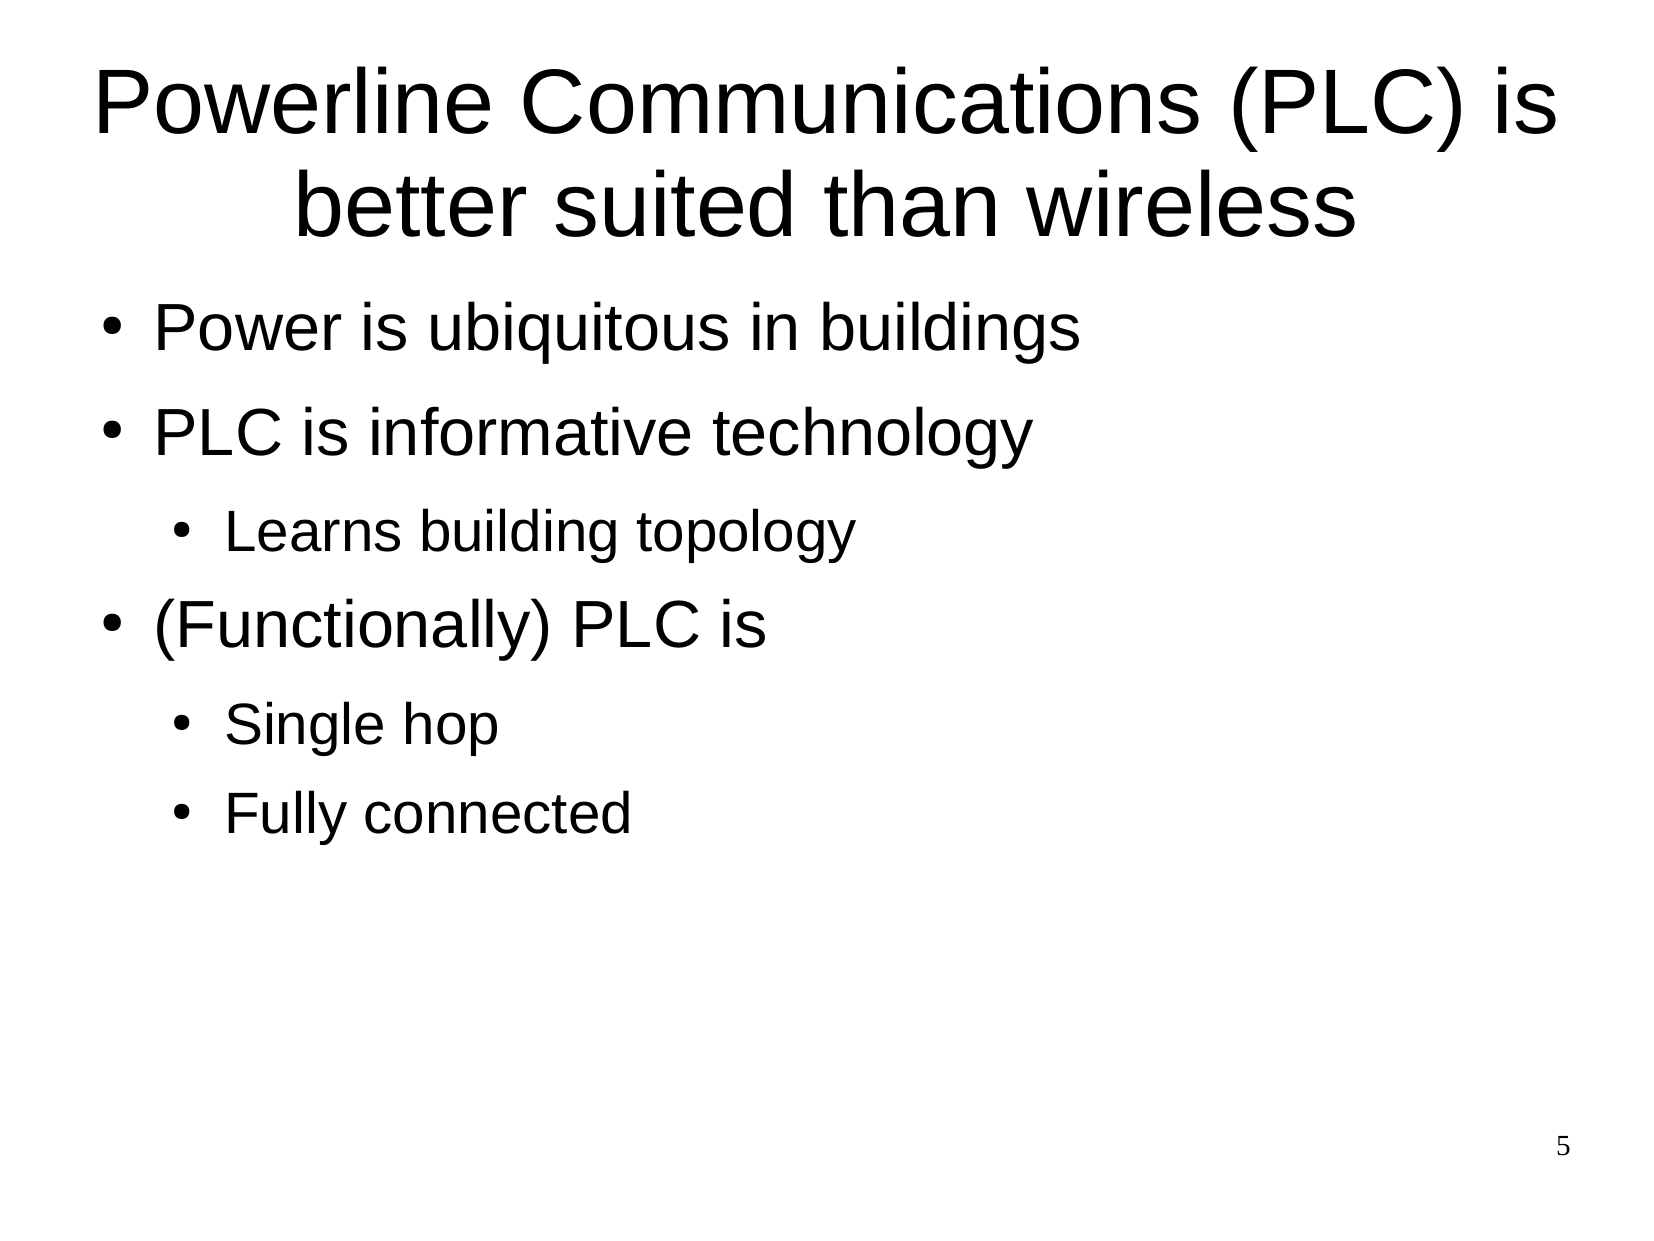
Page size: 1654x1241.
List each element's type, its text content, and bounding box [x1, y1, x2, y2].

list Power is ubiquitous in buildings PLC is informative technology Learns building topology (Functionally) PLC is Single hop Fully connected [82, 290, 1571, 1109]
title Powerline Communications (PLC) is better suited than wireless [82, 50, 1571, 256]
